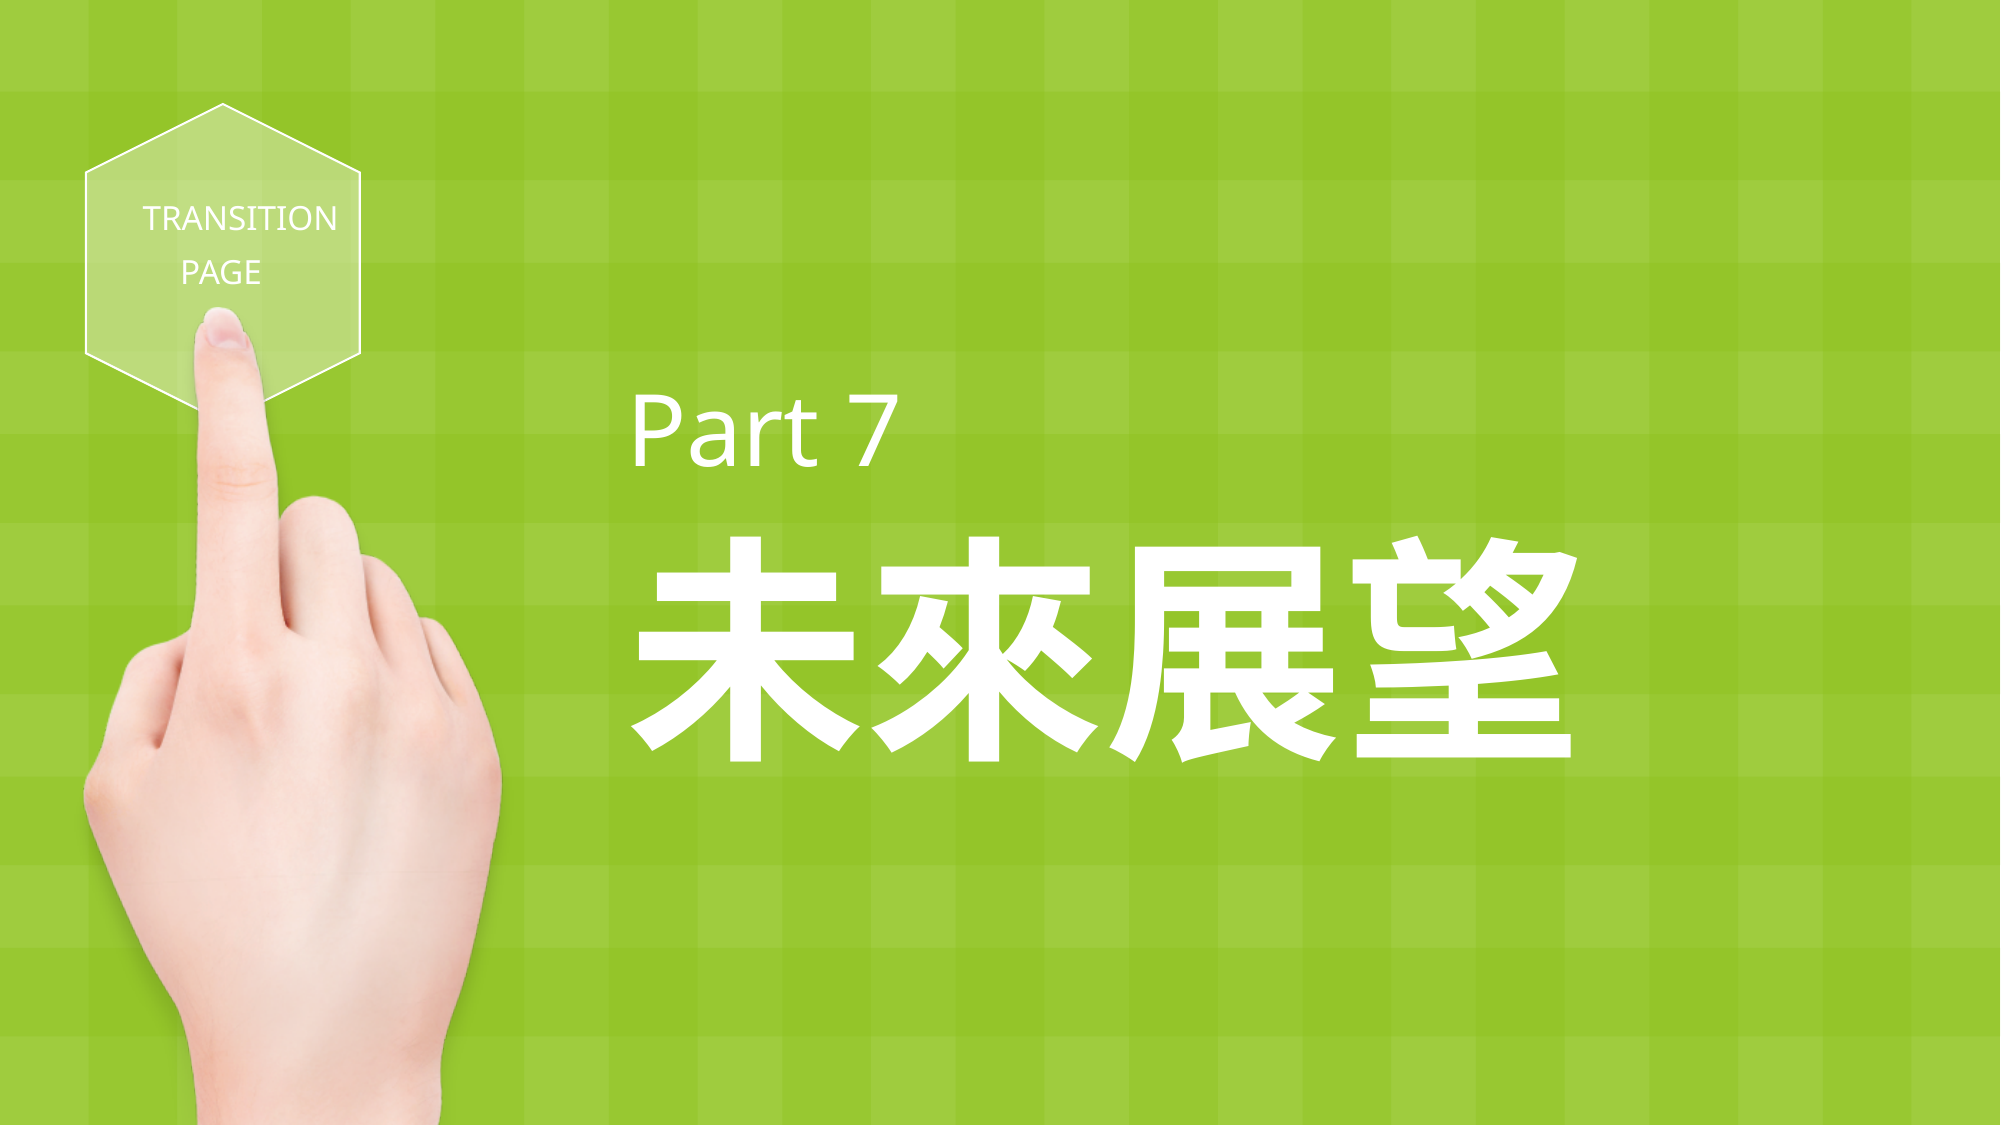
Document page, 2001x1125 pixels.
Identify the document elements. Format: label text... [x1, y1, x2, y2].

text_box Part 7 [611, 359, 911, 491]
text_box TRANSITION PAGE [78, 150, 372, 299]
text_box 未來展望 [611, 491, 1610, 798]
